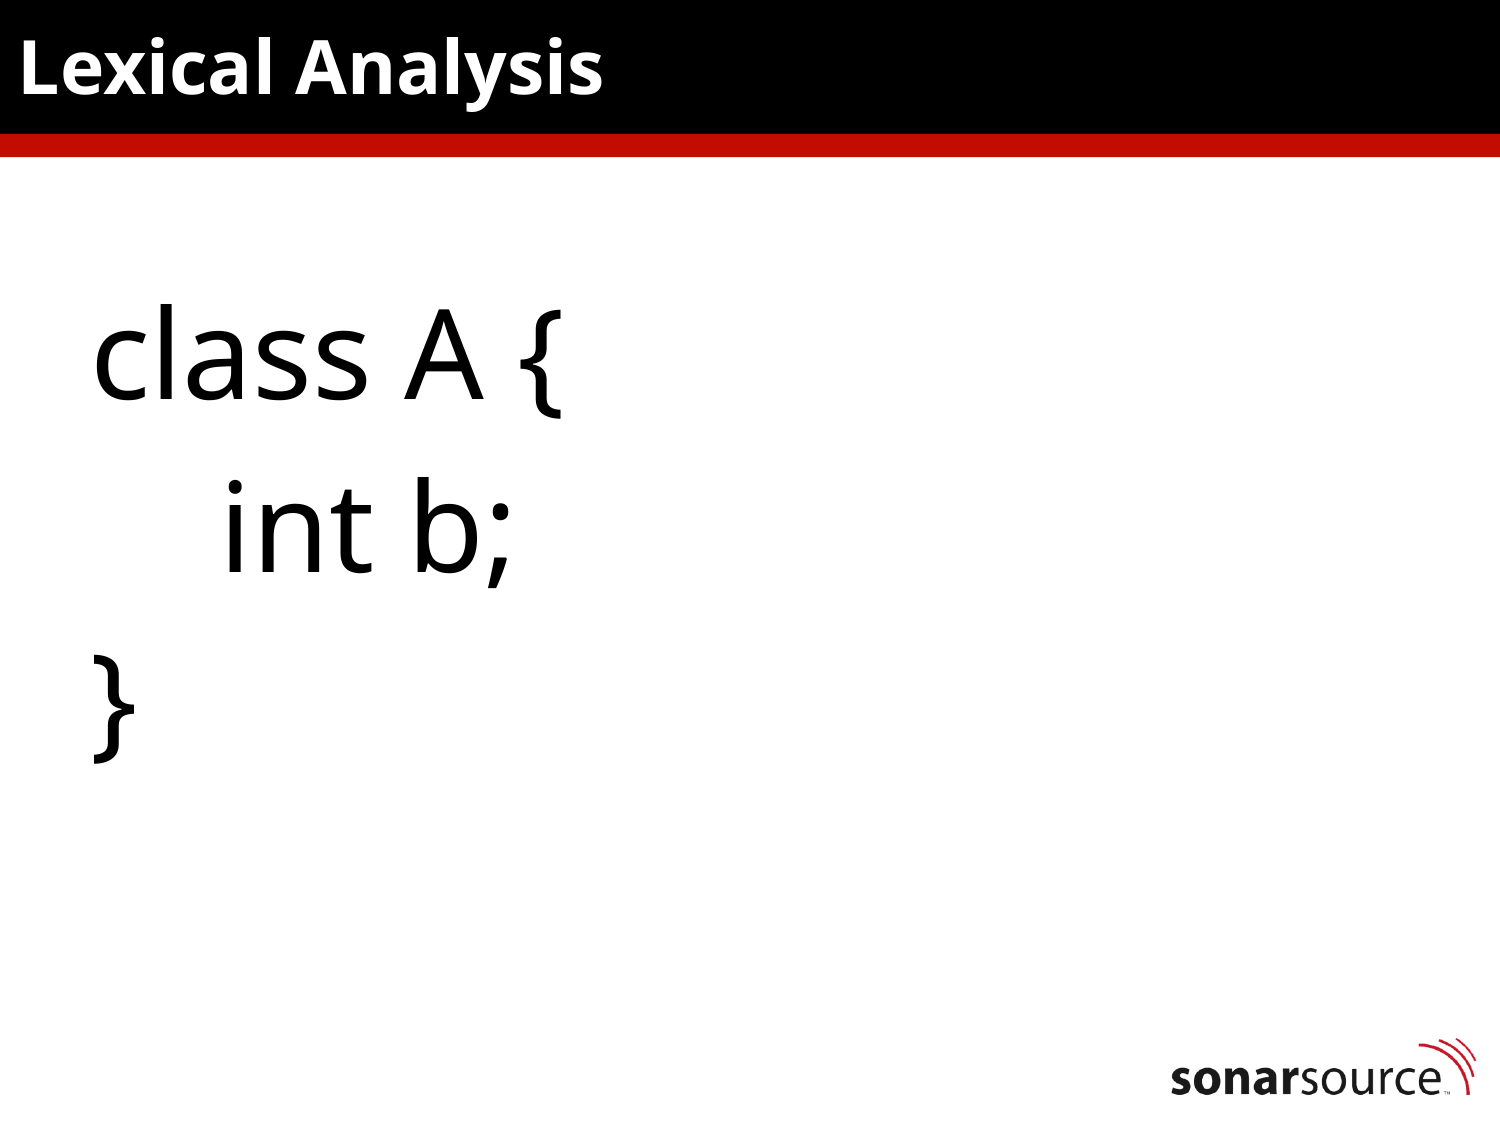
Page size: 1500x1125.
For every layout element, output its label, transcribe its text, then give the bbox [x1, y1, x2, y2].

text_box class A { int b; } [74, 237, 1425, 1053]
text_box Lexical Analysis [18, 6, 1465, 123]
picture [1167, 1033, 1480, 1099]
